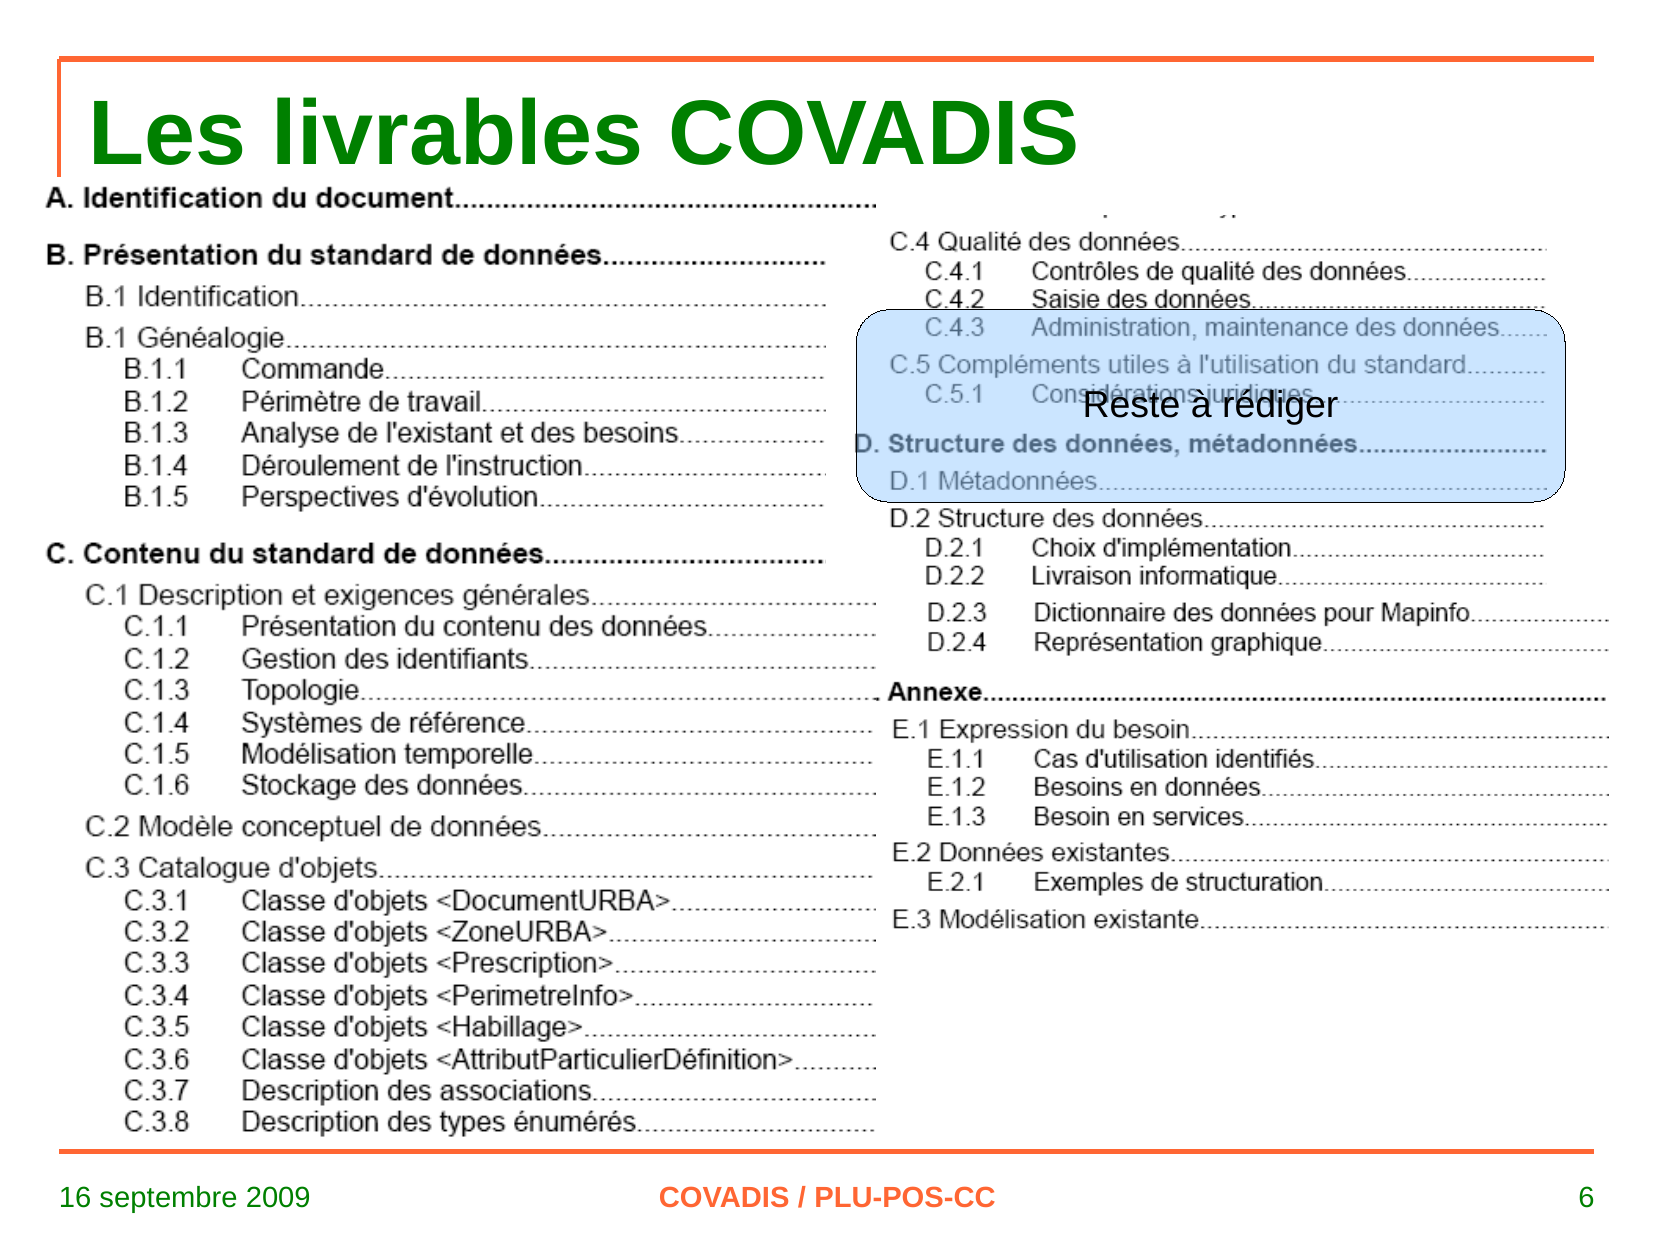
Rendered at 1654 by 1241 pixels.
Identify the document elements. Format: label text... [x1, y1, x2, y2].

picture [29, 177, 1609, 1149]
text_box Reste à rédiger [856, 309, 1566, 503]
title Les livrables COVADIS [88, 29, 1595, 237]
